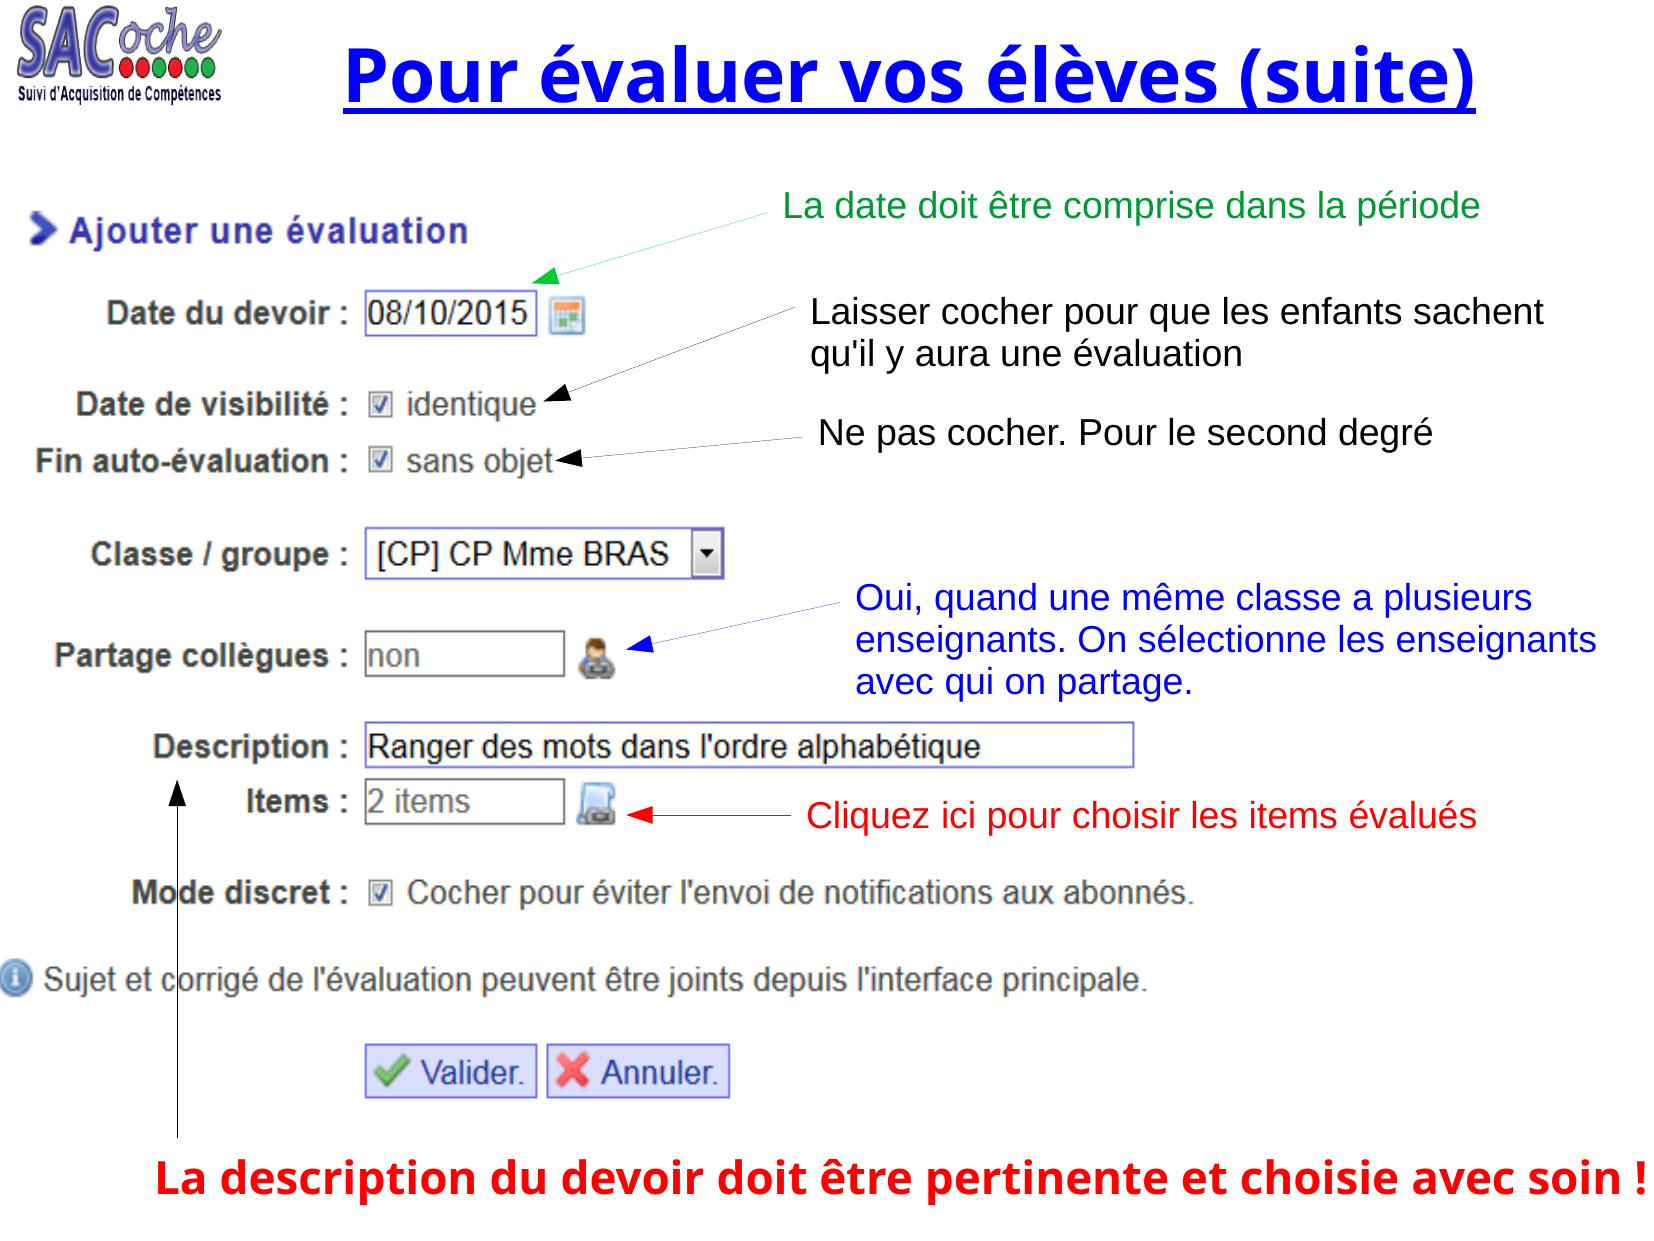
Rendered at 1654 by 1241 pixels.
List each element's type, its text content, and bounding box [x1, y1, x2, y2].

text_box La description du devoir doit être pertinente et choisie avec soin ! [139, 1137, 1654, 1217]
text_box Cliquez ici pour choisir les items évalués [791, 786, 1504, 886]
picture [0, 177, 1207, 1111]
title Pour évaluer vos élèves (suite) [165, 0, 1654, 166]
picture [13, 1, 165, 107]
text_box La date doit être comprise dans la période [767, 177, 1497, 235]
text_box Oui, quand une même classe a plusieurs enseignants. On sélectionne les enseignants avec qui on partage. [840, 569, 1623, 711]
text_box Ne pas cocher. Pour le second degré [803, 403, 1449, 461]
text_box Laisser cocher pour que les enfants sachent qu'il y aura une évaluation [795, 283, 1560, 383]
